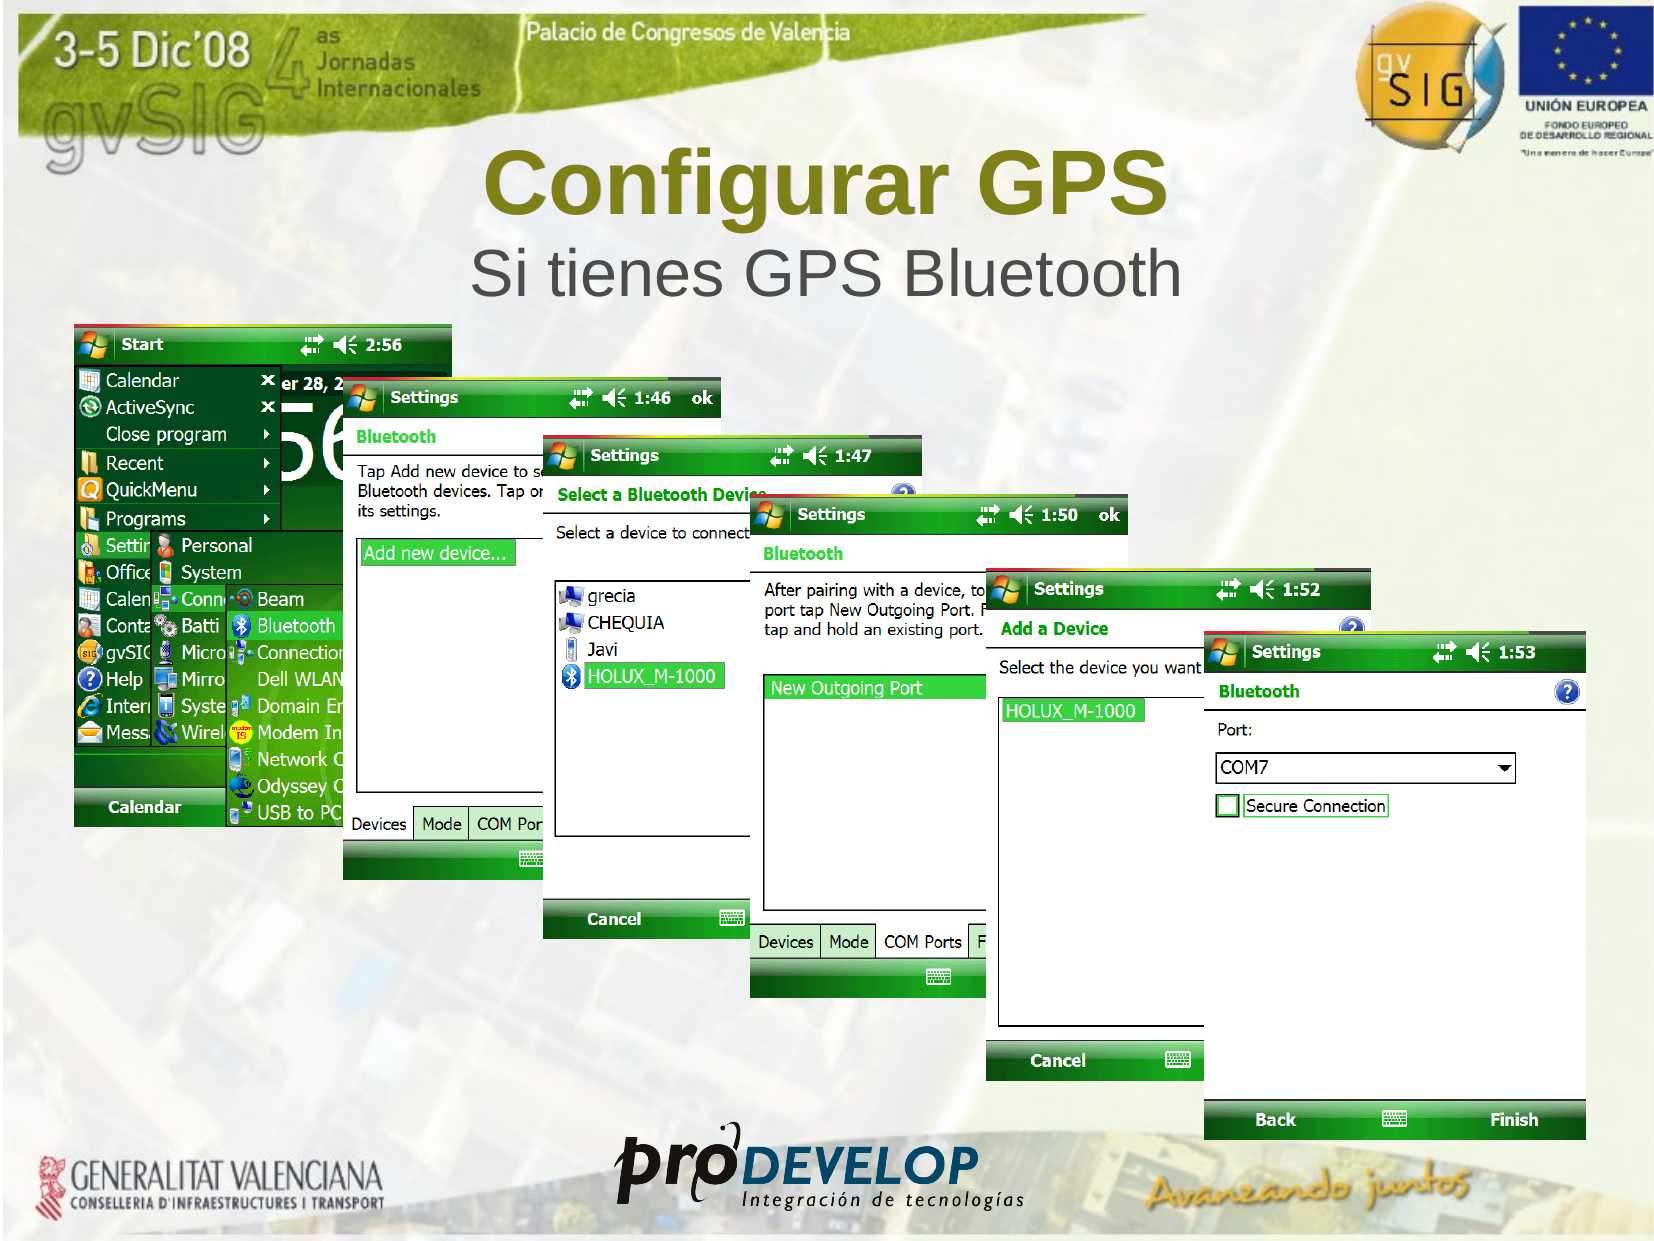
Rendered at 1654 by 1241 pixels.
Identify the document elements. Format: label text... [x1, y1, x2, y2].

text_box Si tienes GPS Bluetooth [82, 215, 1571, 331]
picture [3, 0, 1654, 1241]
title Configurar GPS [82, 78, 1571, 215]
